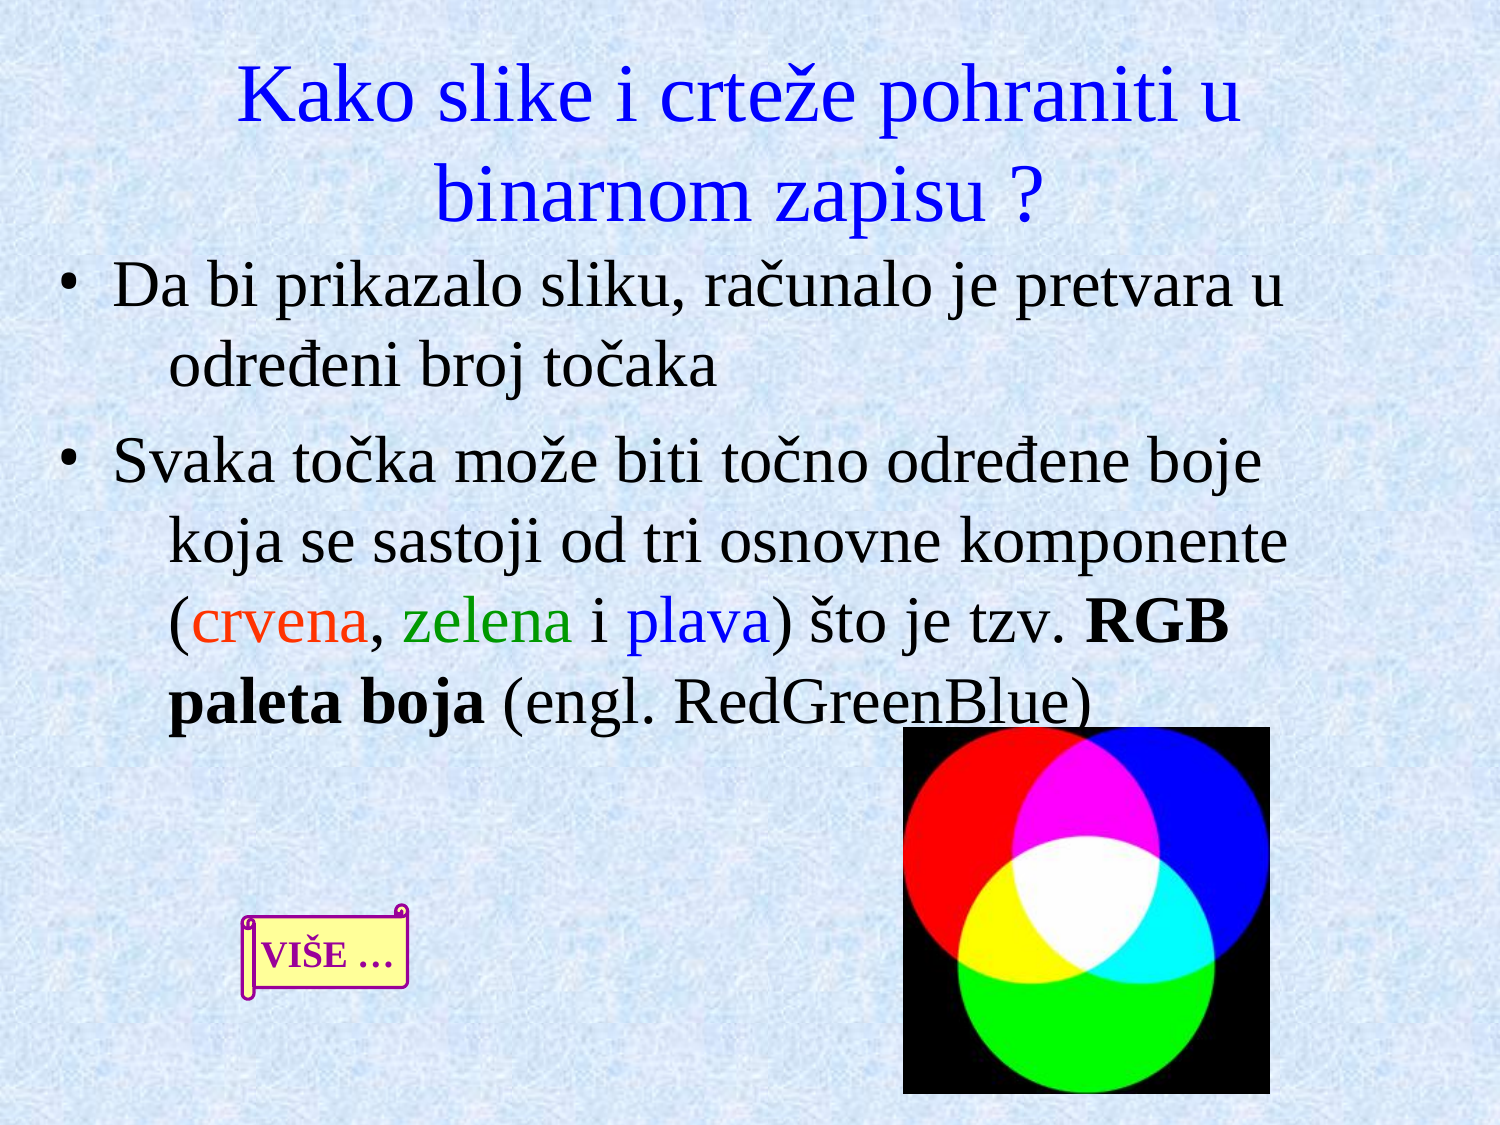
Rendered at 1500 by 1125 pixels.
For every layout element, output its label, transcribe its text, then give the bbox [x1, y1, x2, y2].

text_box VIŠE … [242, 904, 408, 1000]
title Kako slike i crteže pohraniti u binarnom zapisu ? [64, 31, 1415, 223]
list Da bi prikazalo sliku, računalo je pretvara u određeni broj točaka Svaka točka može biti točno određene boje koja se sastoji od tri osnovne komponente (crvena, zelena i plava) što je tzv. RGB paleta boja (engl. RedGreenBlue) [41, 231, 1392, 799]
picture [903, 727, 1270, 1094]
